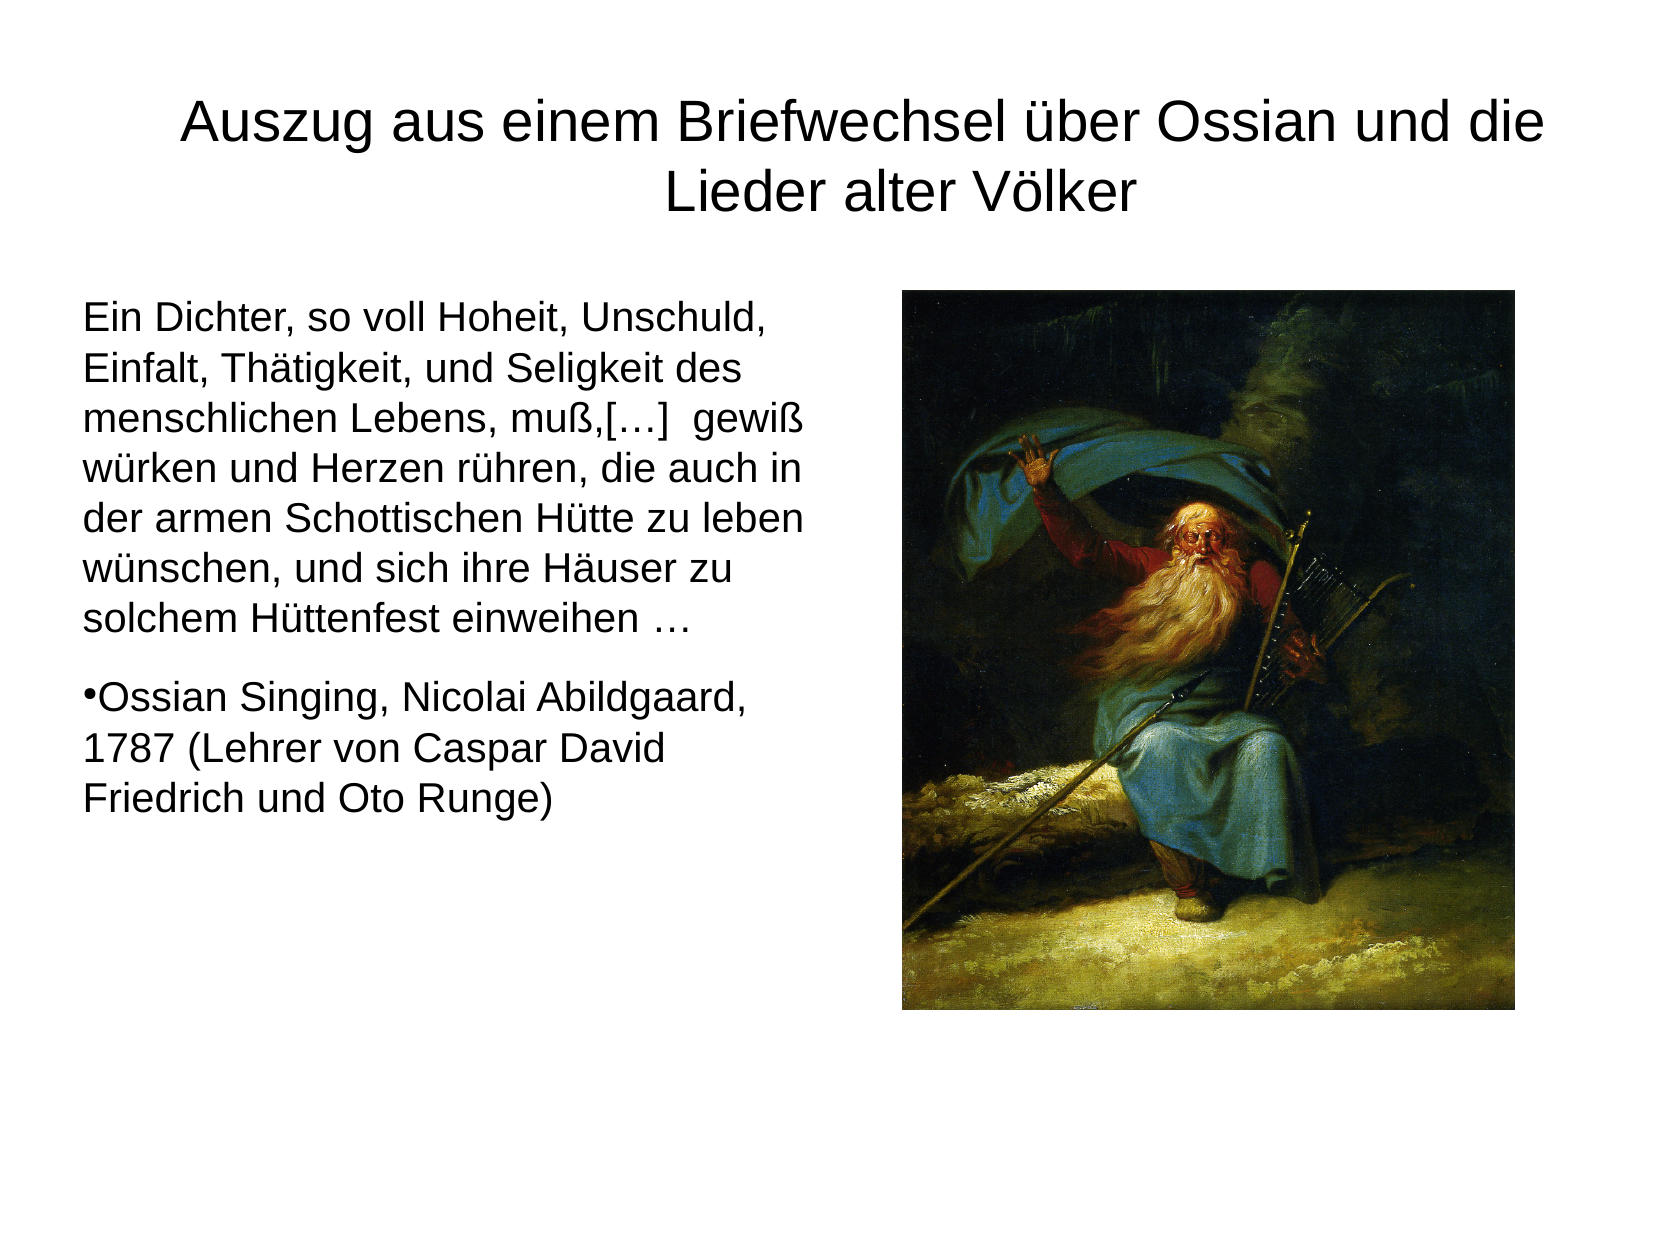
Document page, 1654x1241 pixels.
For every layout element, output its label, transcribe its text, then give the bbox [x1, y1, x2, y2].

picture [902, 290, 1515, 1010]
list Ein Dichter, so voll Hoheit, Unschuld, Einfalt, Thätigkeit, und Seligkeit des menschlichen Lebens, muß,[…] gewiß würken und Herzen rühren, die auch in der armen Schottischen Hütte zu leben wünschen, und sich ihre Häuser zu solchem Hüttenfest einweihen … Ossian Singing, Nicolai Abildgaard, 1787 (Lehrer von Caspar David Friedrich und Oto Runge) [82, 290, 809, 1010]
title Auszug aus einem Briefwechsel über Ossian und die Lieder alter Völker [82, 49, 1571, 257]
